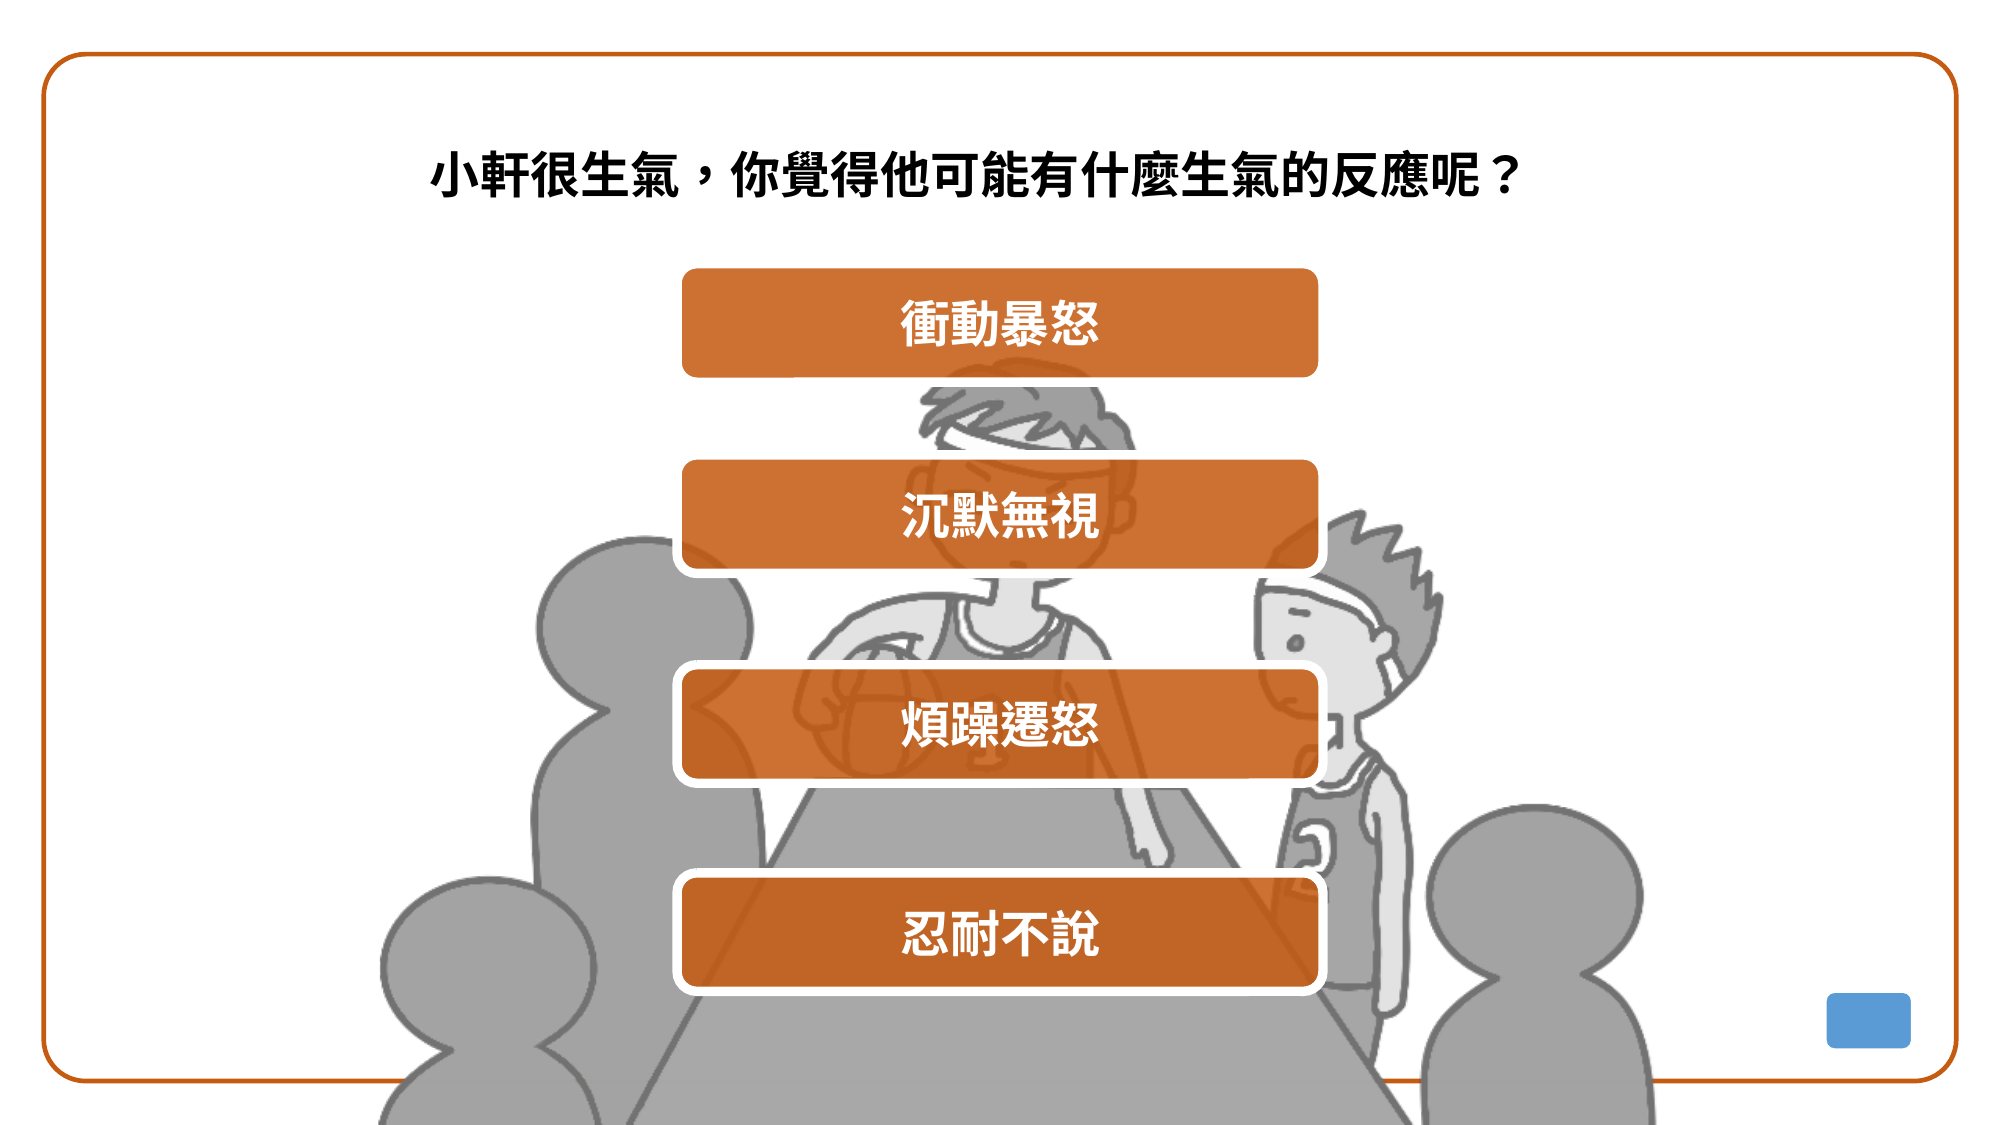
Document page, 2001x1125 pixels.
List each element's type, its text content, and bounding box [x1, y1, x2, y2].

text_box 忍耐不說 [677, 872, 1323, 992]
text_box 衝動暴怒 [677, 263, 1323, 383]
text_box [1824, 991, 1913, 1051]
text_box 煩躁遷怒 [677, 664, 1323, 784]
text_box 小軒很生氣，你覺得他可能有什麼生氣的反應呢？ [415, 135, 1505, 212]
text_box 沉默無視 [677, 454, 1323, 574]
picture [0, 322, 2000, 1125]
